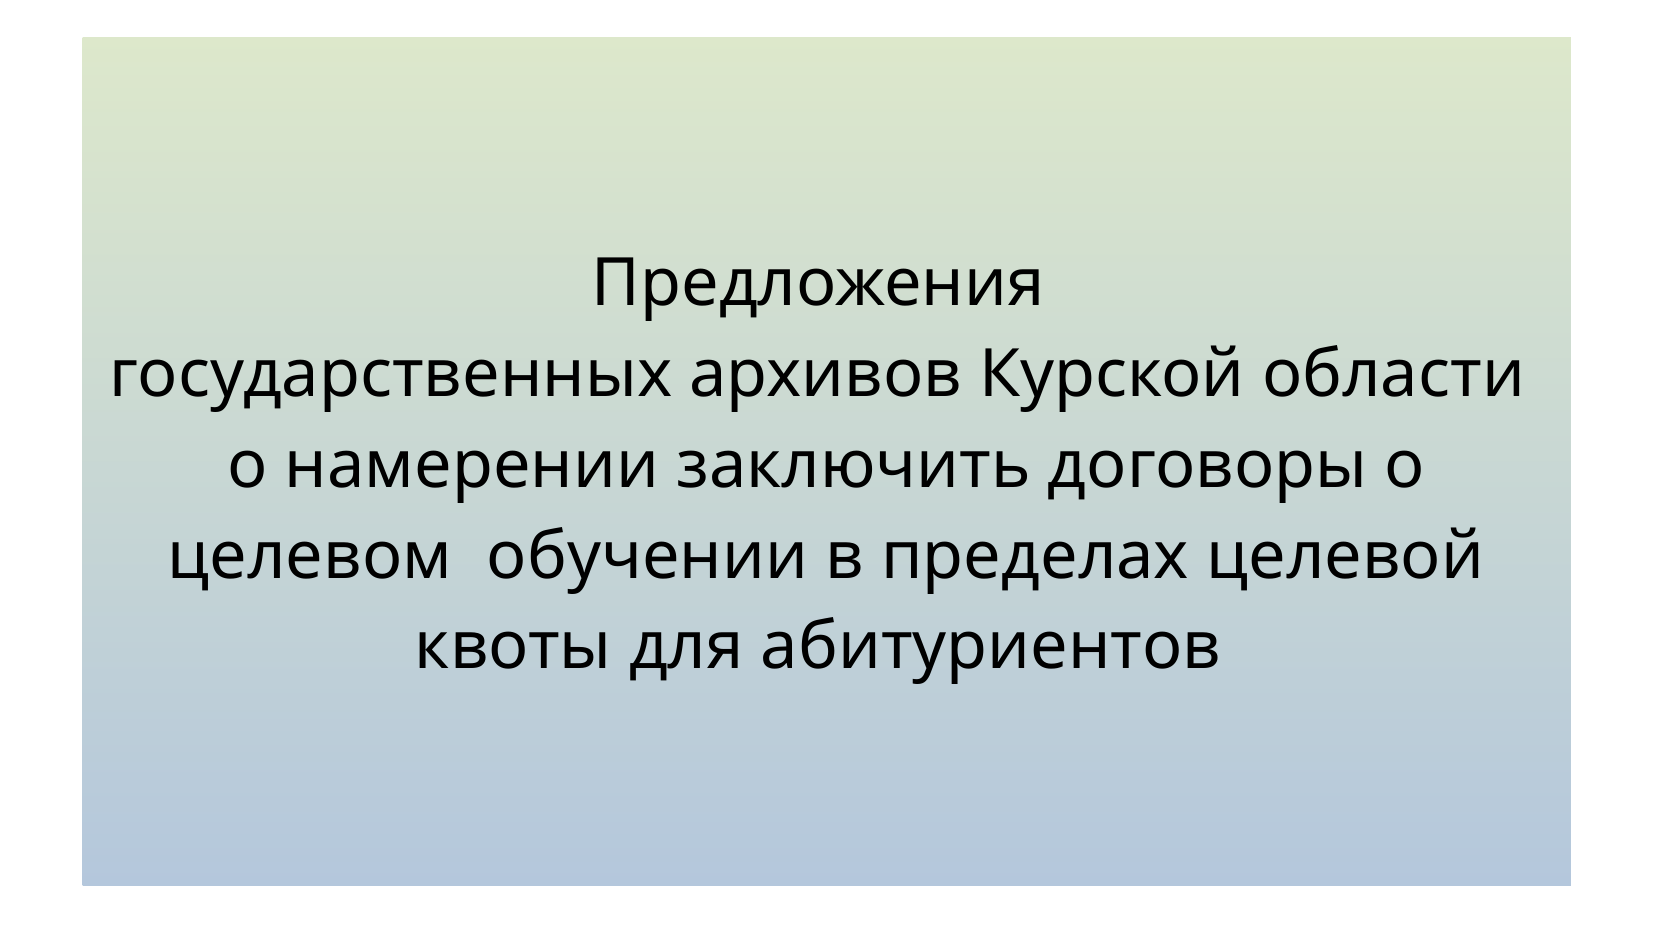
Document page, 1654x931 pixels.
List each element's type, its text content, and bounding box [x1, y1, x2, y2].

subtitle Предложения государственных архивов Курской области о намерении заключить договоры о целевом обучении в пределах целевой квоты для абитуриентов [82, 37, 1571, 886]
